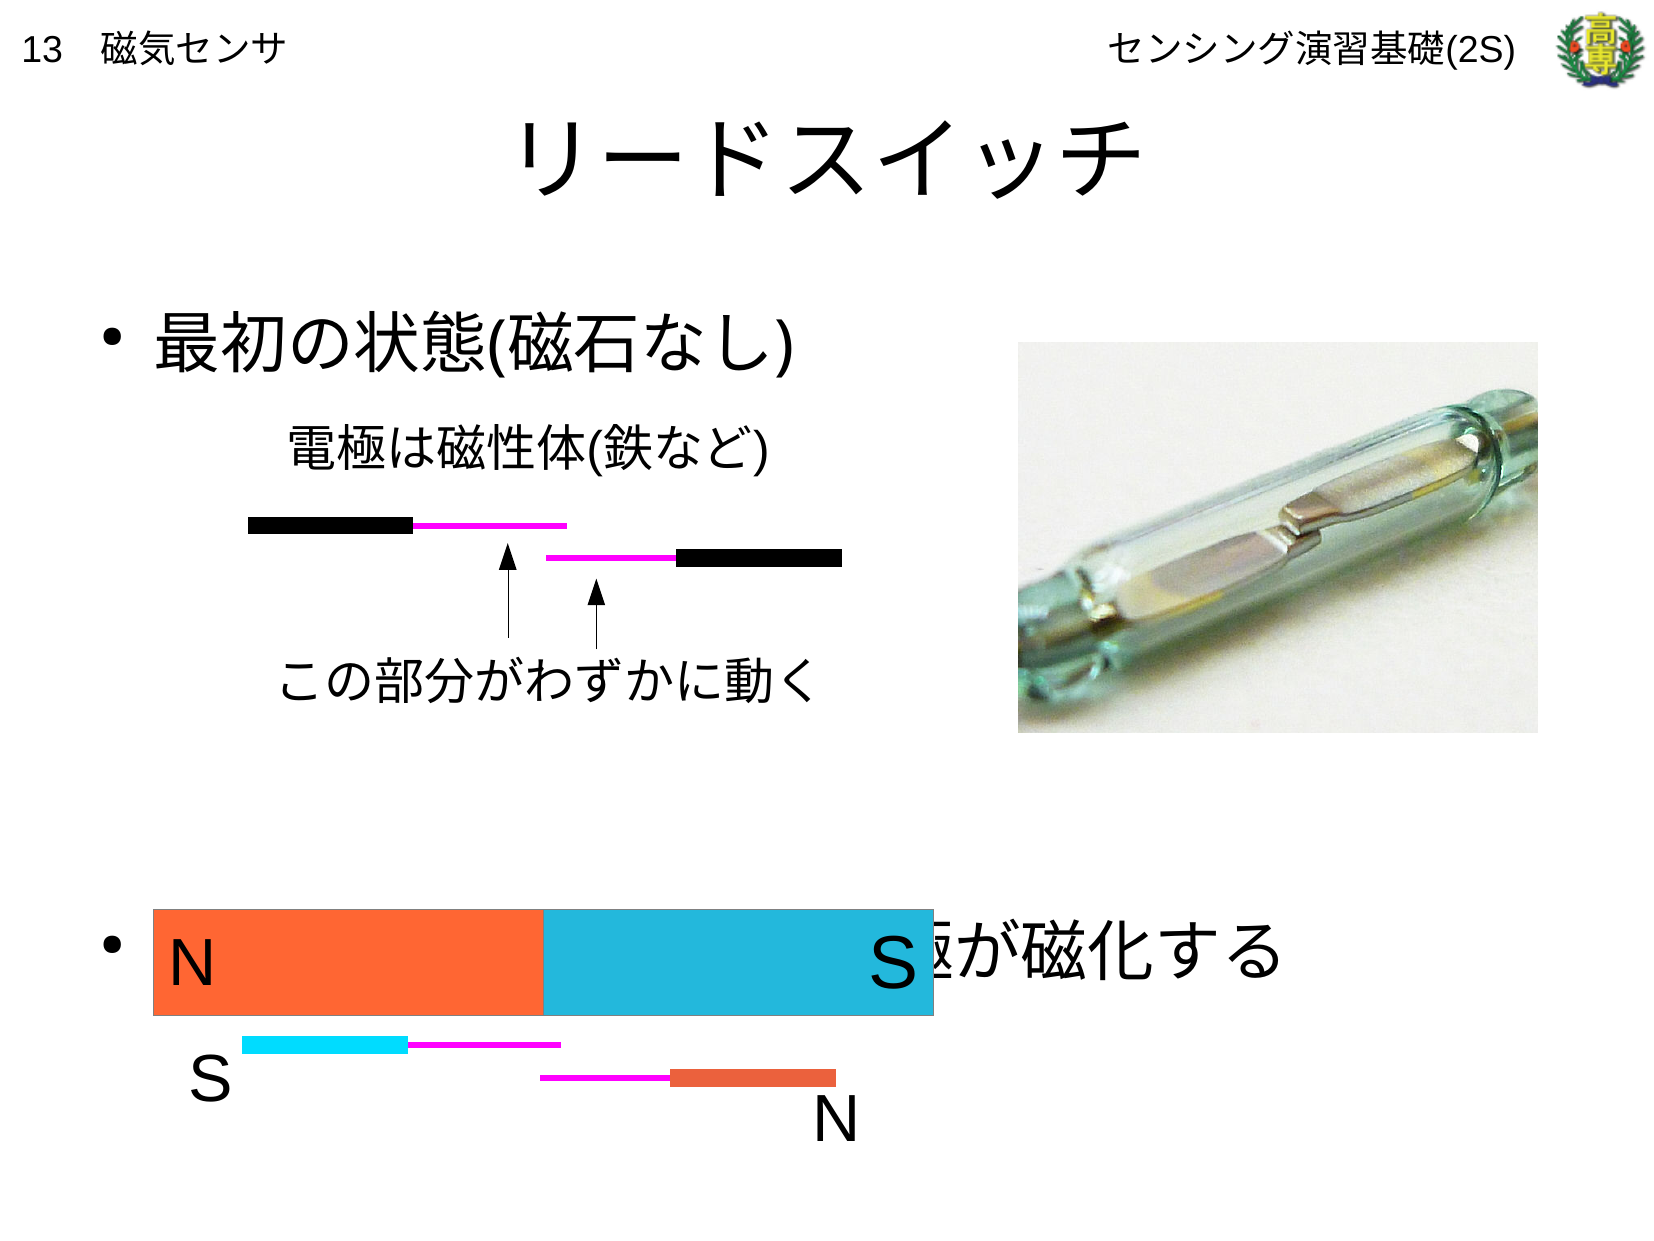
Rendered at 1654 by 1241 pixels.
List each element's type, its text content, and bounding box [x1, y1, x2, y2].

text_box センシング演習基礎(2S) [1077, 11, 1531, 75]
text_box 電極は磁性体(鉄など) [271, 401, 785, 480]
text_box 13 磁気センサ [6, 11, 923, 75]
picture [1018, 342, 1538, 733]
title リードスイッチ [82, 49, 1571, 257]
text_box S [543, 909, 934, 1016]
text_box この部分がわずかに動く [259, 634, 840, 713]
text_box N [797, 1073, 876, 1188]
text_box S [173, 1033, 249, 1124]
picture [1553, 2, 1650, 99]
list 最初の状態(磁石なし) 磁石が近づくと・・・電極が磁化する [82, 290, 1538, 1010]
text_box N [153, 909, 543, 1016]
